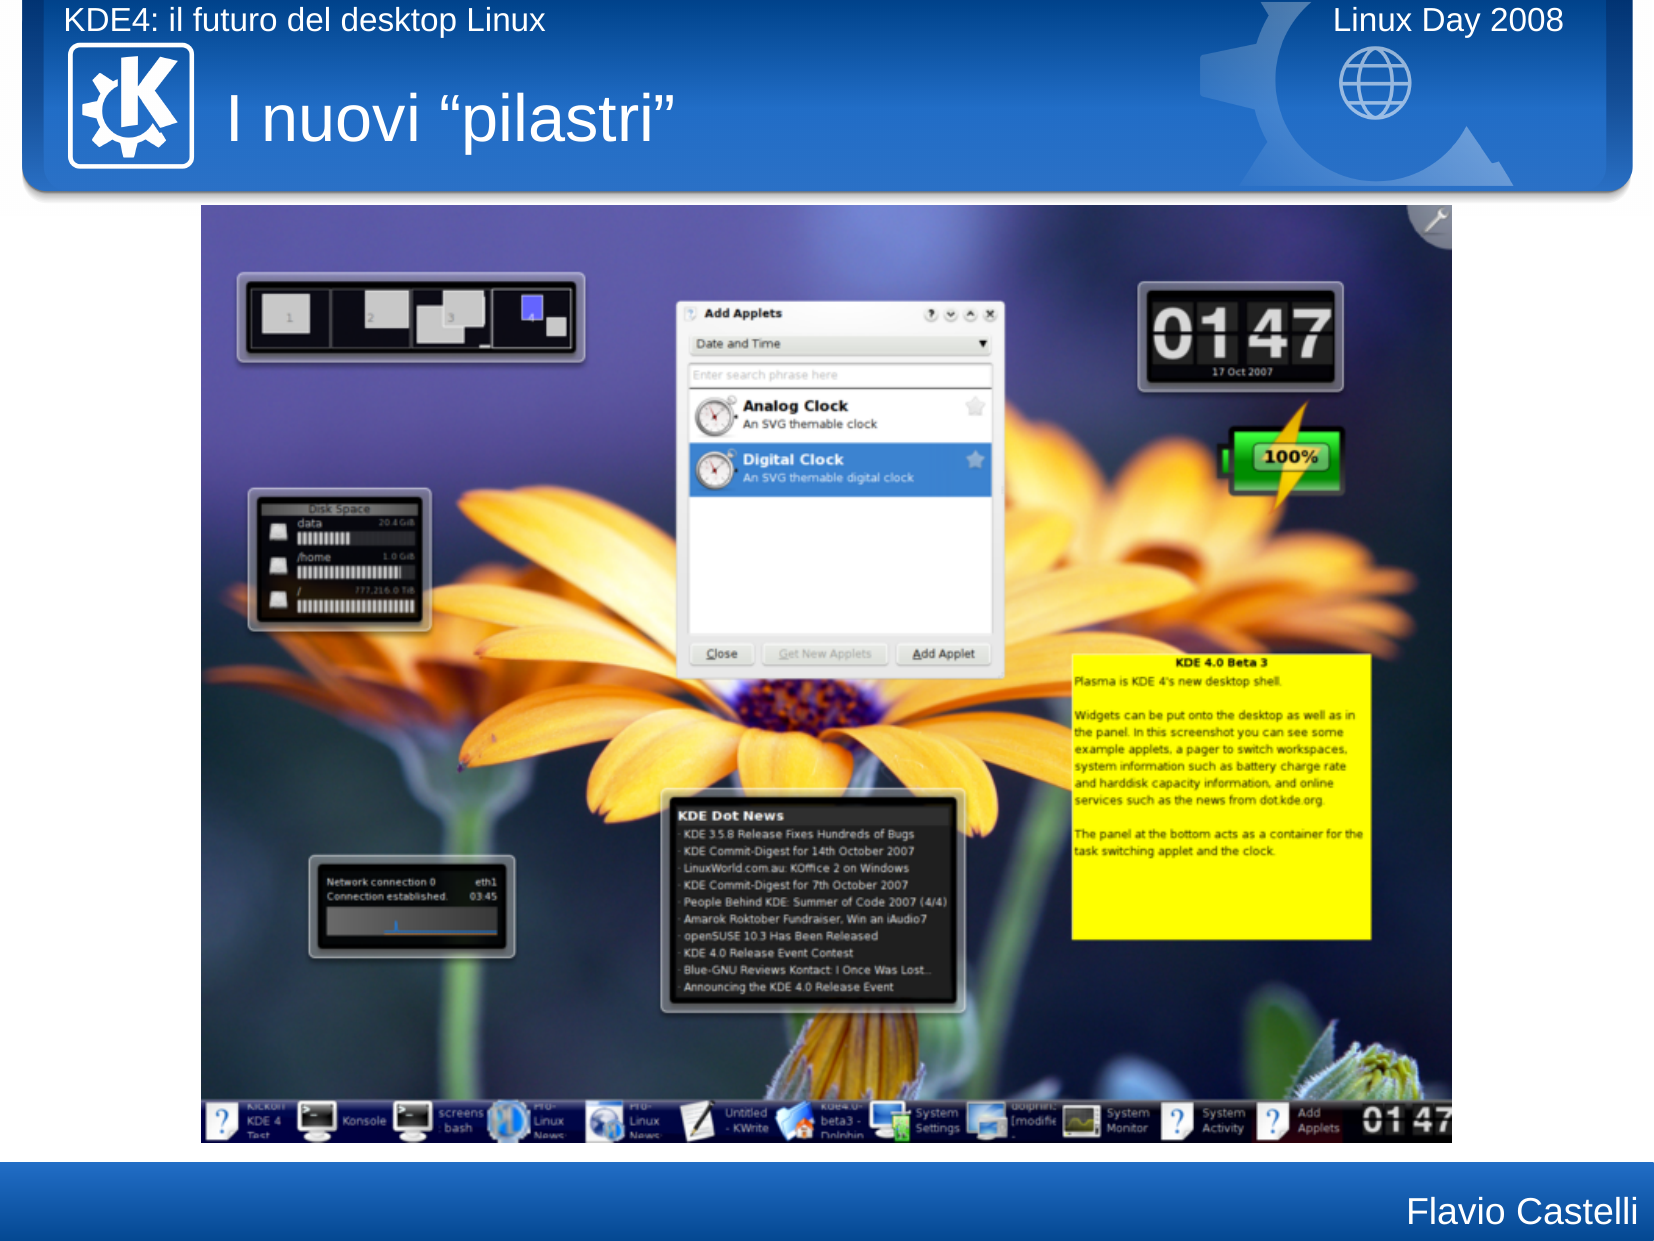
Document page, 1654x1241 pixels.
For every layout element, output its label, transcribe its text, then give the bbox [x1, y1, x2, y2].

title I nuovi “pilastri” [225, 49, 1571, 188]
picture [0, 0, 1652, 1143]
